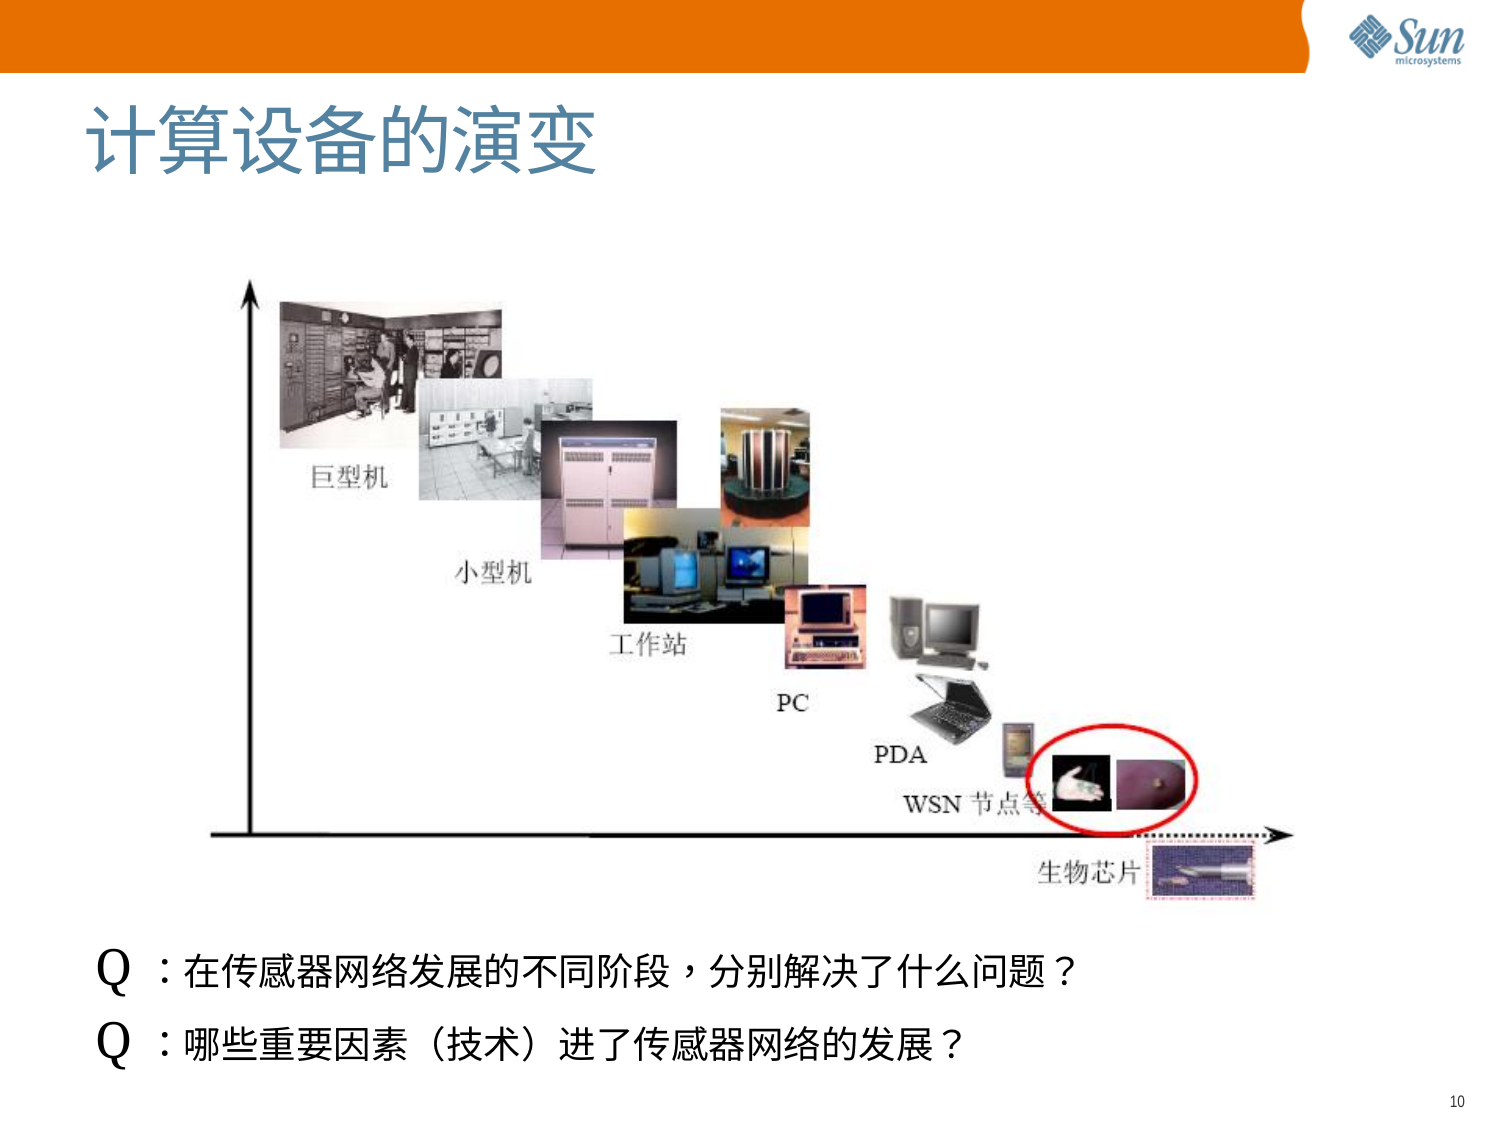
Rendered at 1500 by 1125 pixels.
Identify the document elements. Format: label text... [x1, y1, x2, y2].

picture [194, 213, 1320, 921]
title 计算设备的演变 [83, 94, 1446, 199]
text_box Q：在传感器网络发展的不同阶段，分别解决了什么问题？ Q：哪些重要因素（技术）进了传感器网络的发展？ [95, 938, 1070, 1060]
picture [0, 0, 1500, 73]
